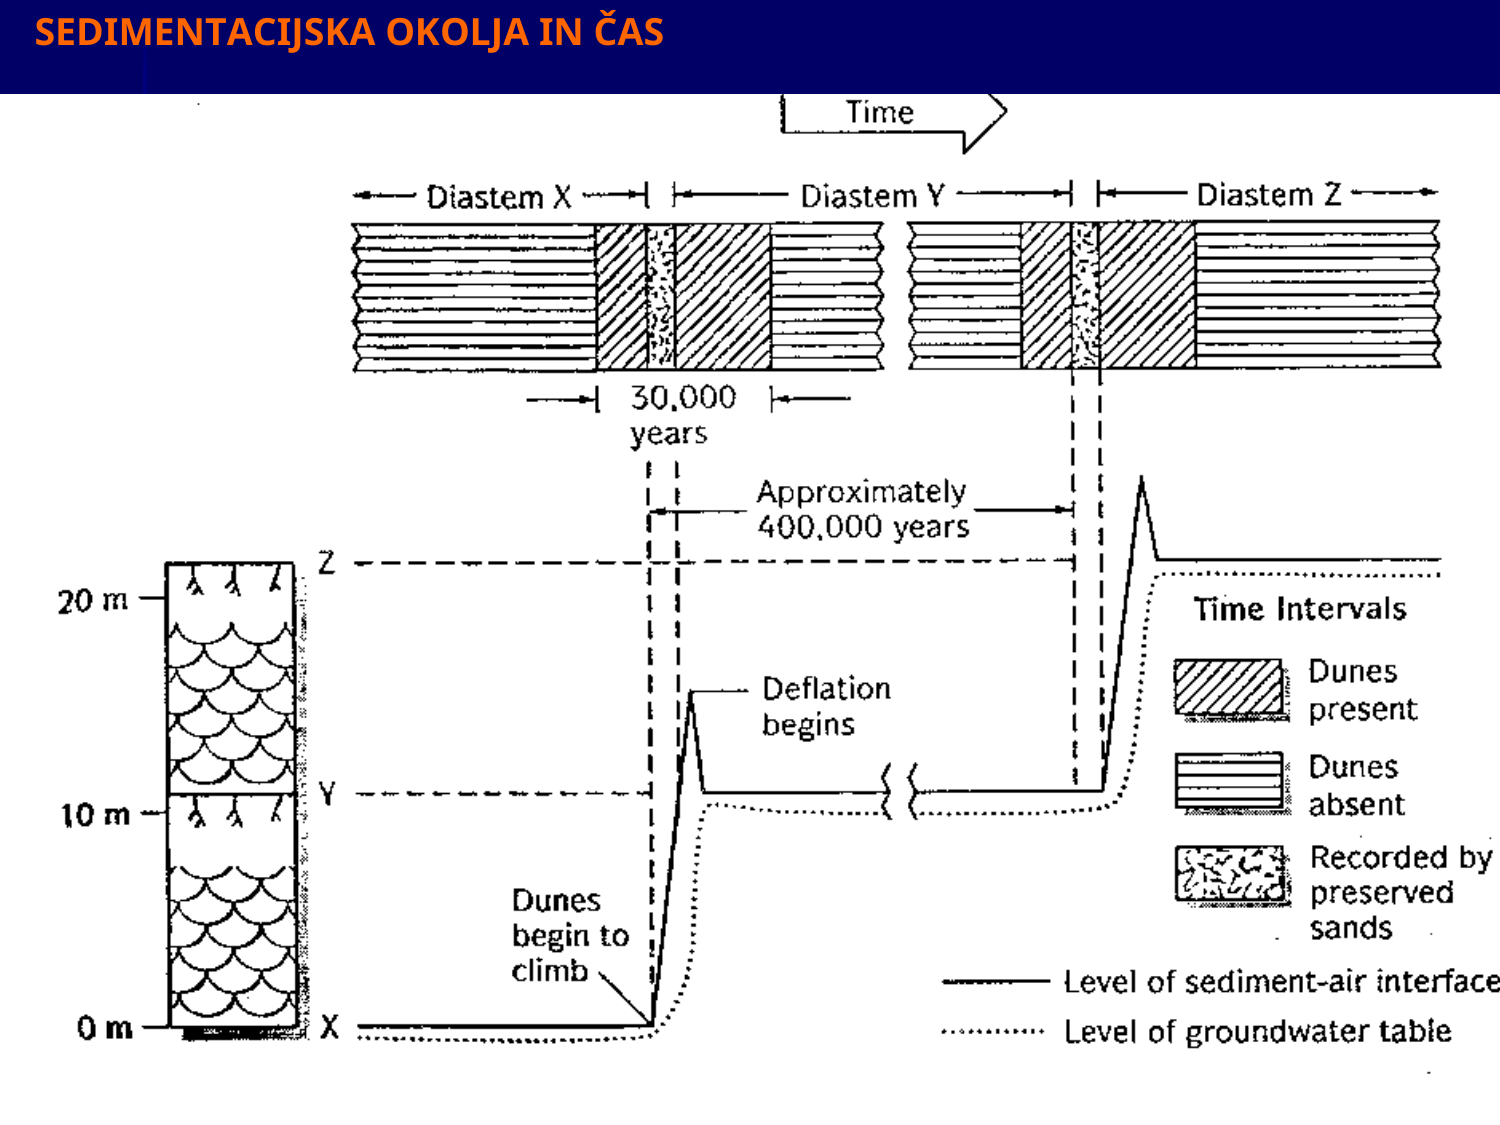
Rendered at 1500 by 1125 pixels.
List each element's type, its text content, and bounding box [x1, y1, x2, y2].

text_box SEDIMENTACIJSKA OKOLJA IN ČAS [19, 0, 681, 61]
picture [0, 94, 1500, 1125]
